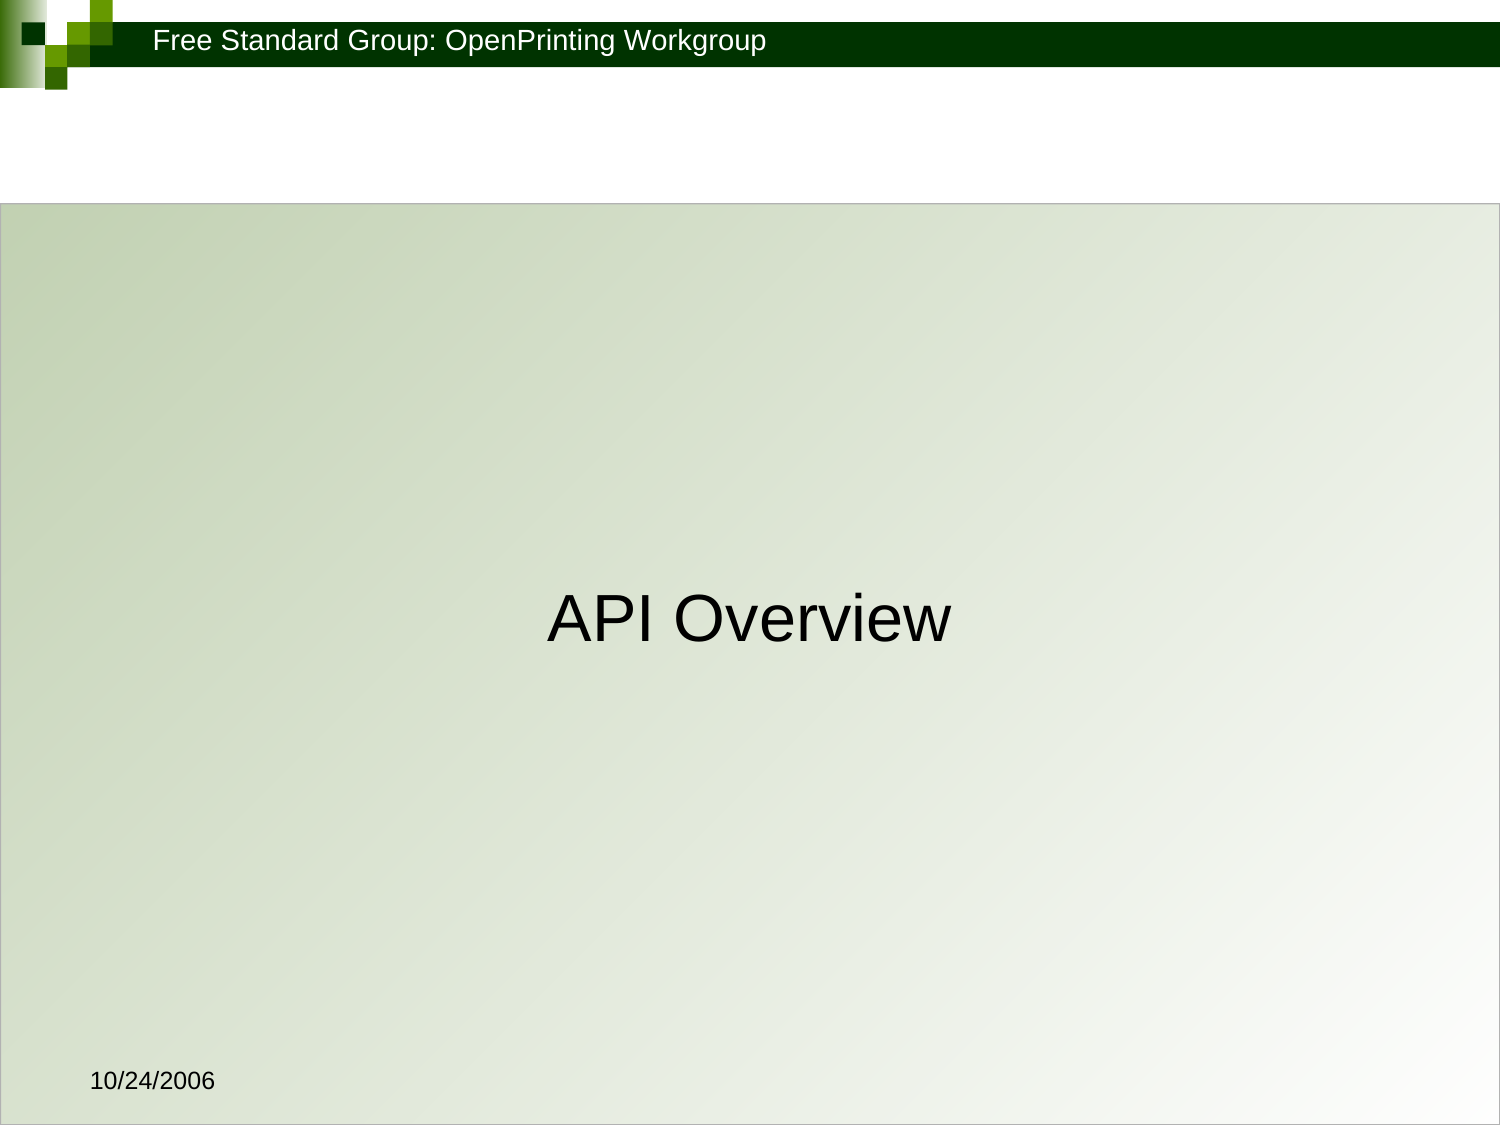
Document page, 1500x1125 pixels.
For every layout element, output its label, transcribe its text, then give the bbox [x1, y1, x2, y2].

list API Overview [75, 207, 1426, 1024]
